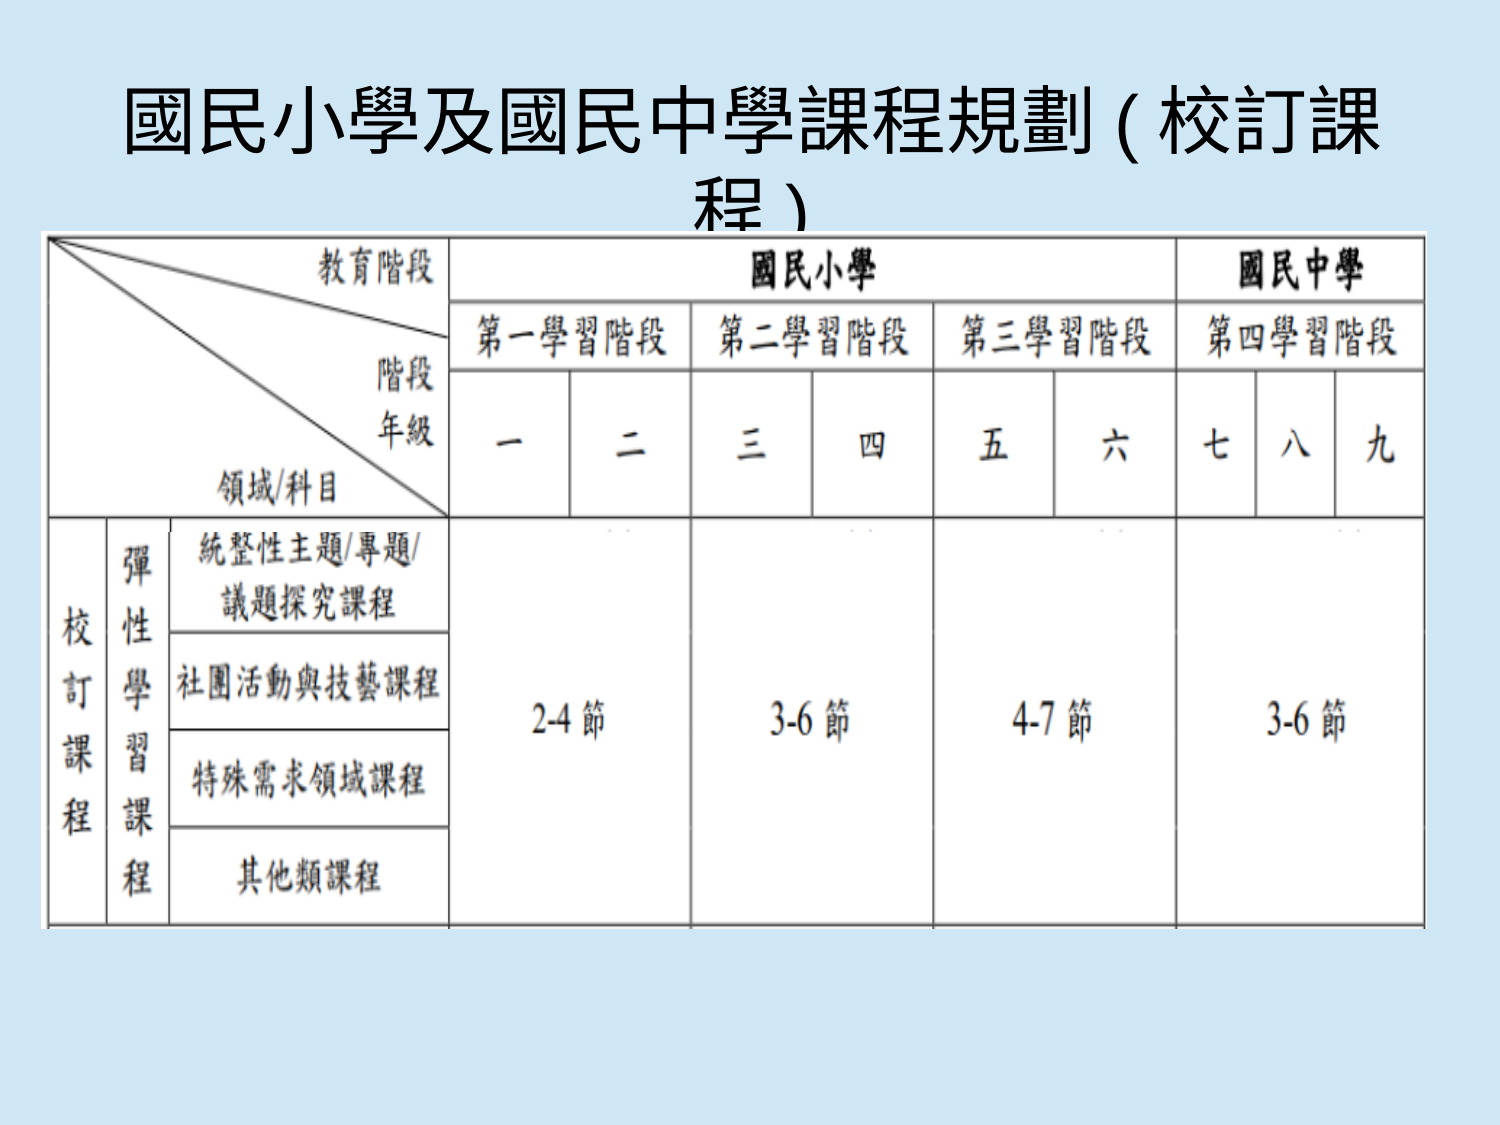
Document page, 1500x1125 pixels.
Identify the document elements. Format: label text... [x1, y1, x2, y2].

picture [41, 231, 1427, 929]
title 國民小學及國民中學課程規劃(校訂課程) [76, 66, 1427, 171]
